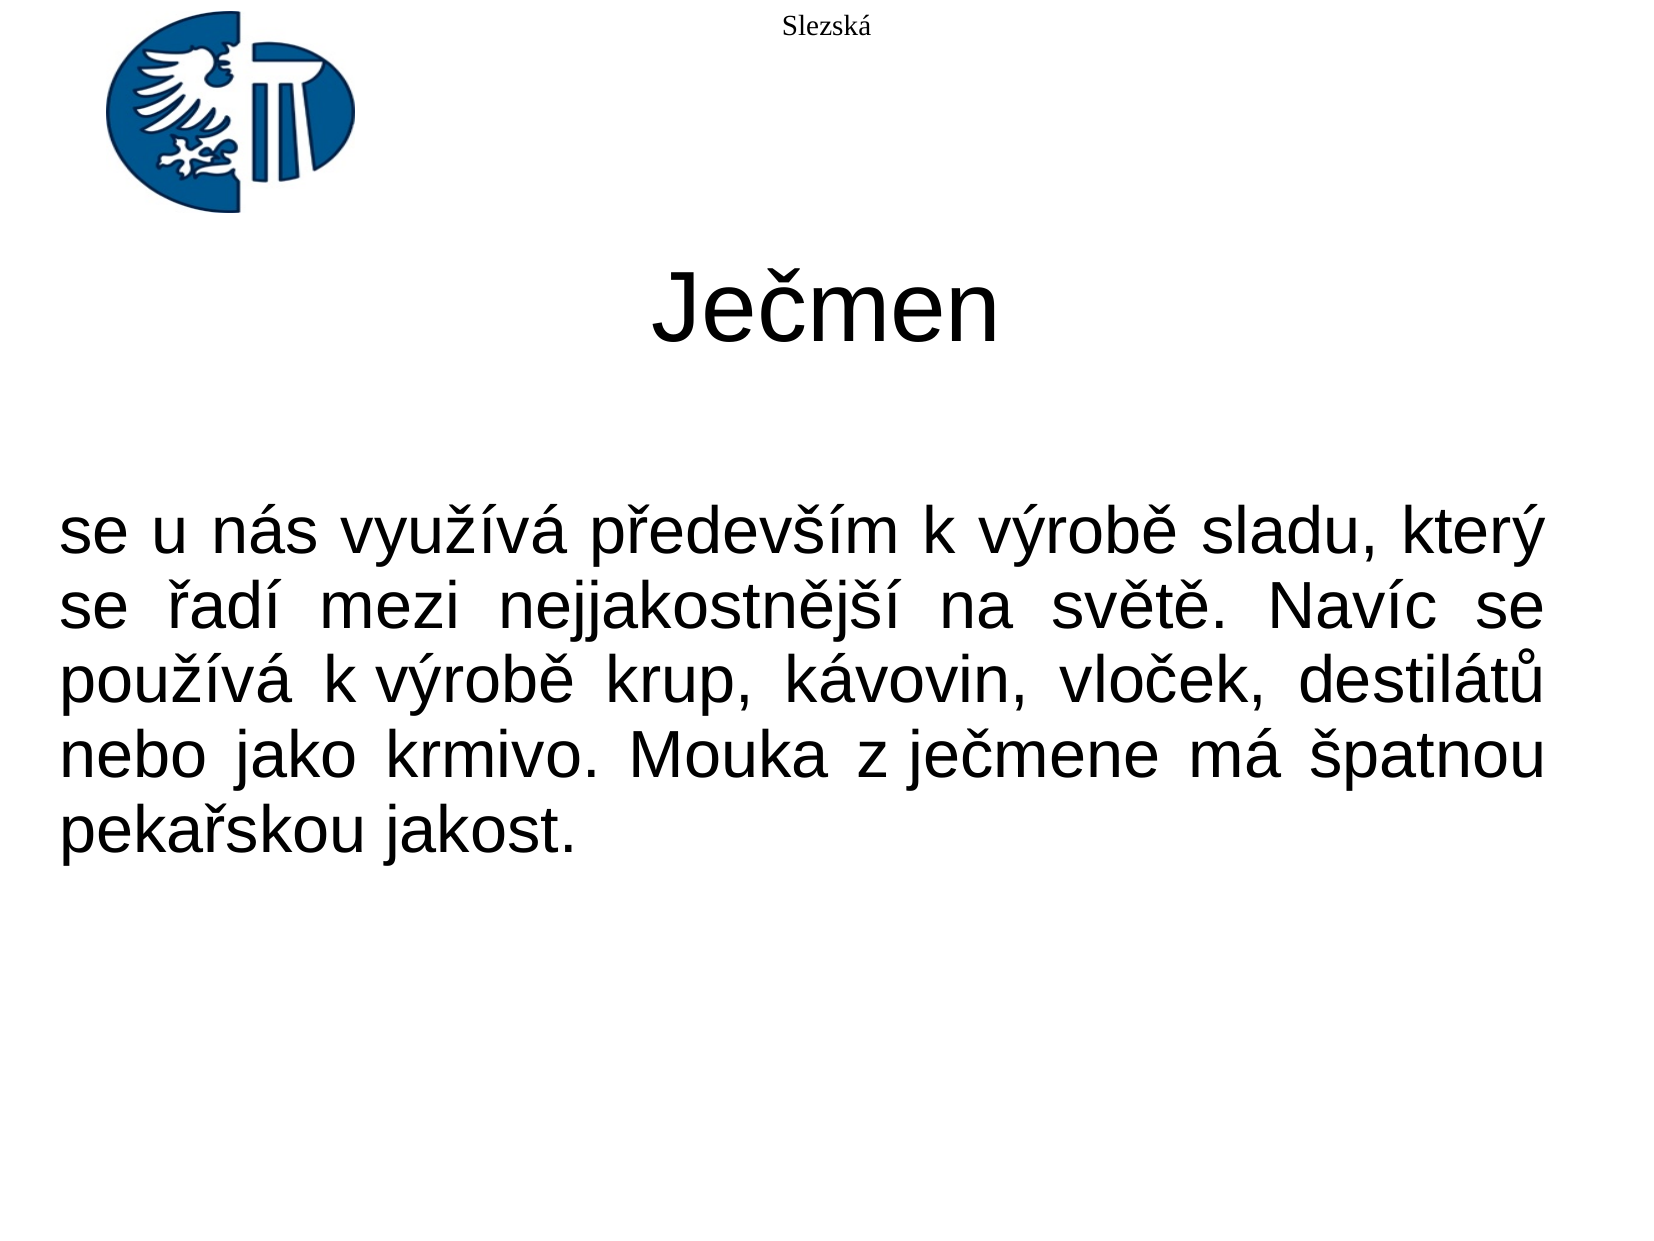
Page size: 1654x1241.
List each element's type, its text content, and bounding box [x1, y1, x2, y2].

picture [106, 11, 355, 141]
title Ječmen [82, 141, 1571, 473]
subtitle se u nás využívá především k výrobě sladu, který se řadí mezi nejjakostnější na světě. Navíc se používá k výrobě krup, kávovin, vloček, destilátů nebo jako krmivo. Mouka z ječmene má špatnou pekařskou jakost. [59, 320, 1548, 1040]
